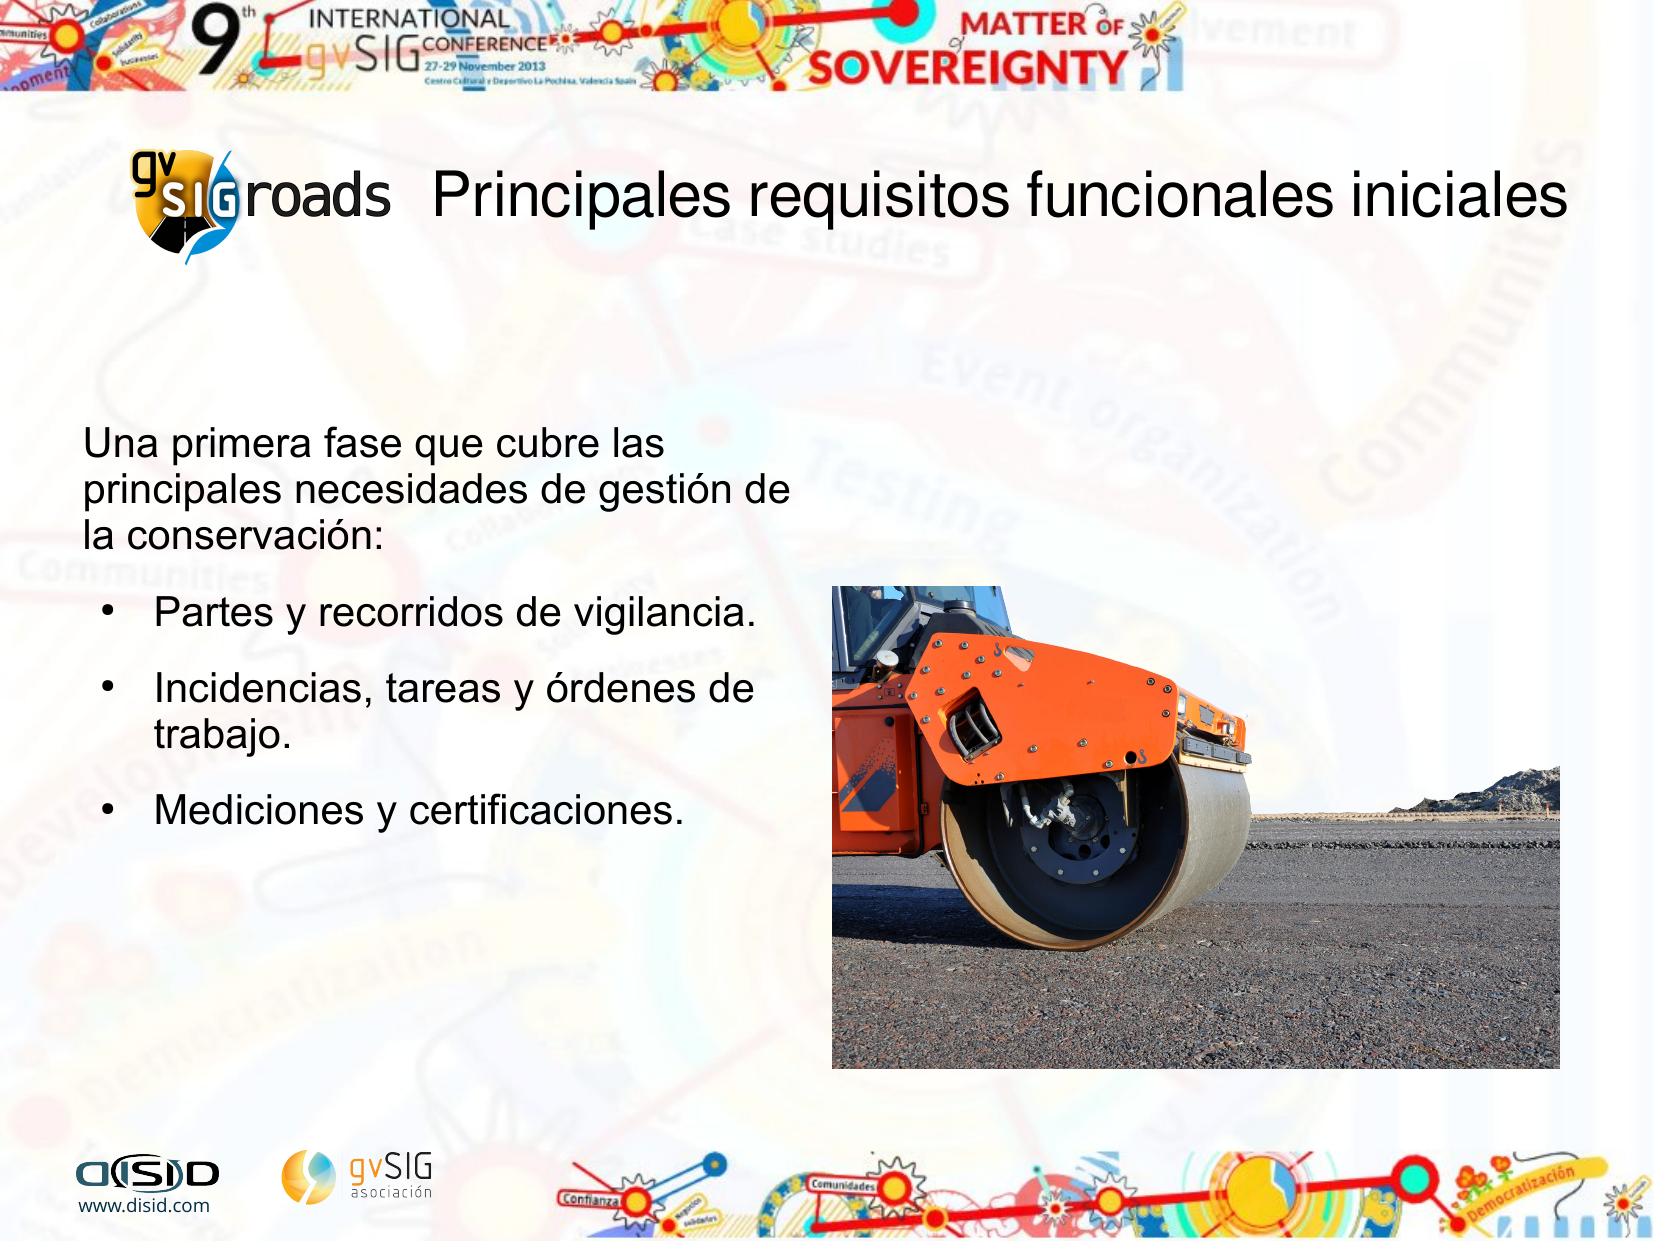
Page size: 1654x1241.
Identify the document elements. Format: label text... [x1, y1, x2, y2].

list Una primera fase que cubre las principales necesidades de gestión de la conservación: Partes y recorridos de vigilancia. Incidencias, tareas y órdenes de trabajo. Mediciones y certificaciones. [82, 419, 809, 957]
title Principales requisitos funcionales iniciales [82, 90, 1571, 298]
picture [0, 0, 1654, 1241]
